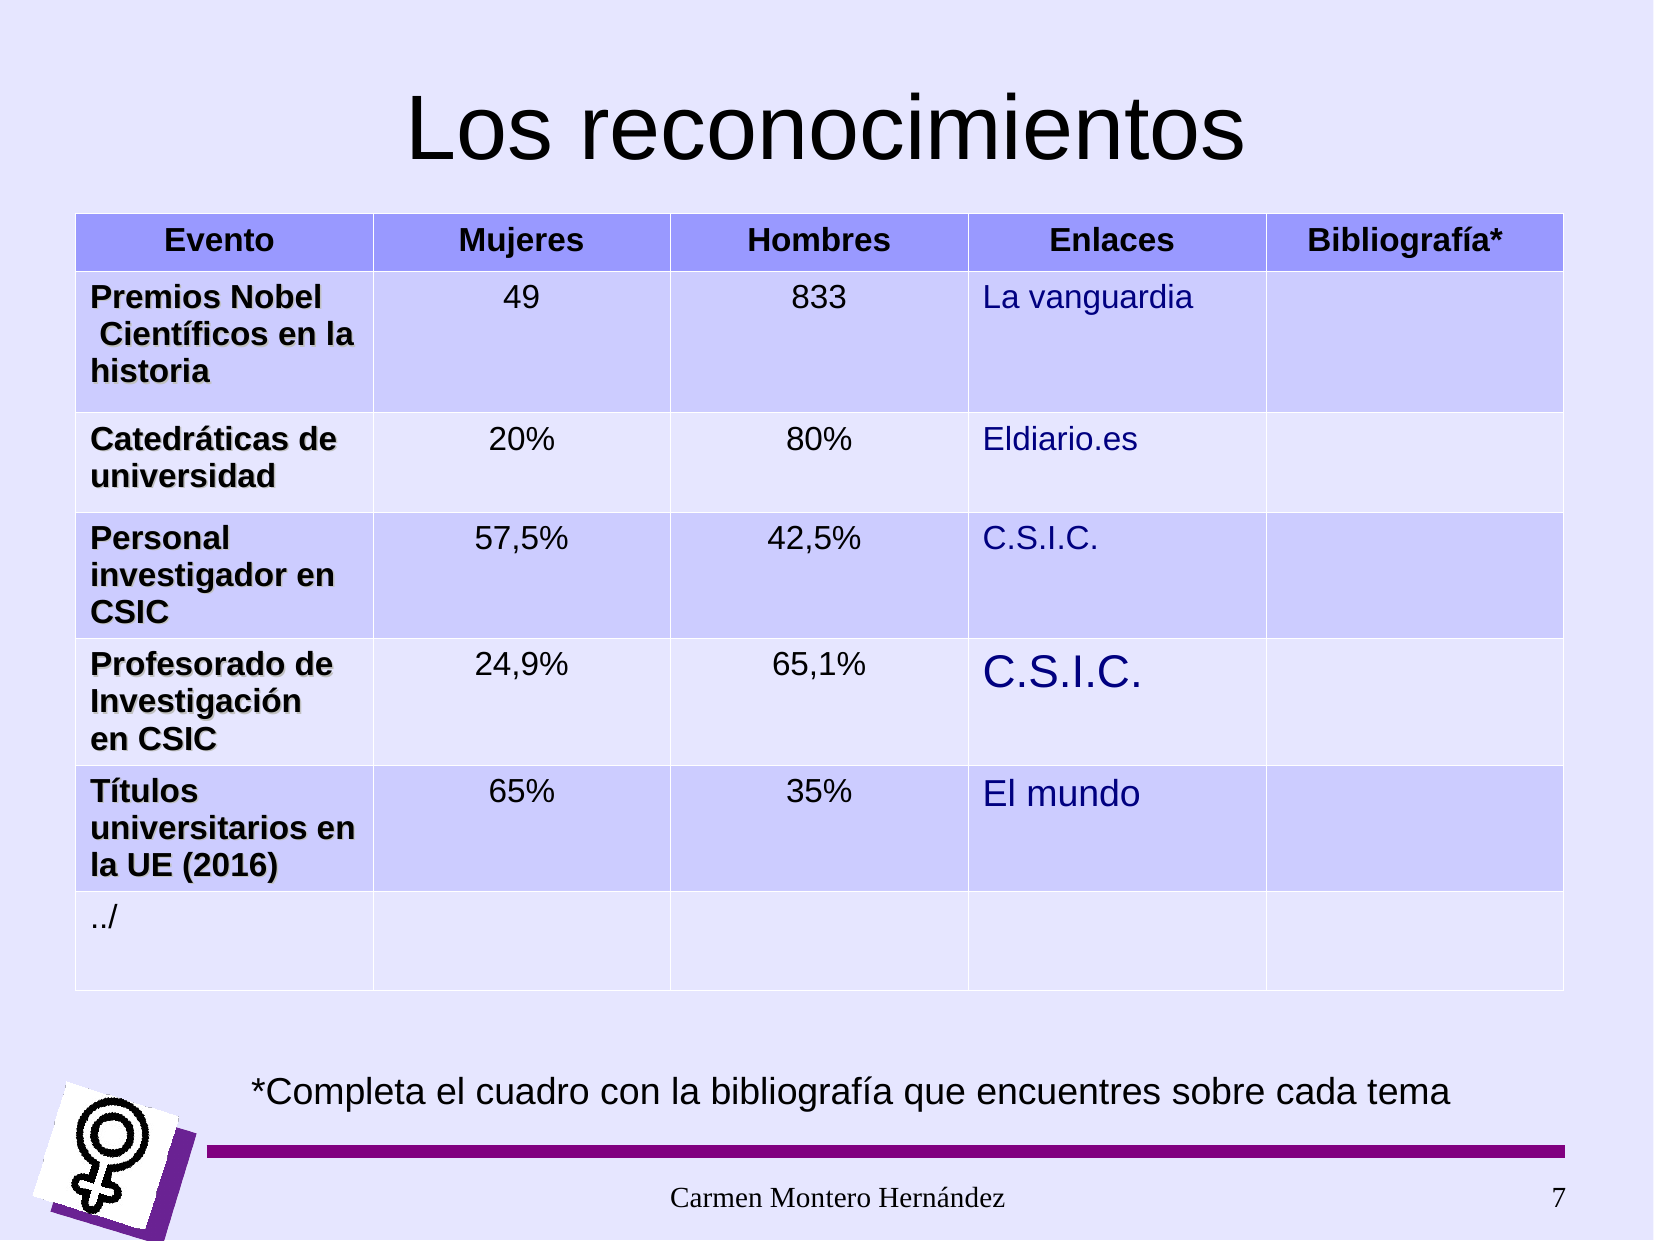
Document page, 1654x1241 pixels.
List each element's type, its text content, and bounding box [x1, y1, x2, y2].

table_cell C.S.I.C. [969, 513, 1266, 638]
table_cell [1267, 413, 1563, 512]
table_cell [671, 892, 968, 990]
table_cell 49 [374, 272, 670, 412]
table_cell [1267, 766, 1563, 891]
table_header Bibliografía* [1267, 214, 1563, 271]
text_box *Completa el cuadro con la bibliografía que encuentres sobre cada tema [236, 1062, 1478, 1162]
table_cell [1267, 639, 1563, 765]
table_cell 65,1% [671, 639, 968, 765]
table_cell Personal investigador en CSIC [76, 513, 373, 638]
table_cell El mundo [969, 766, 1266, 891]
table_header Enlaces [969, 214, 1266, 271]
table_cell [1267, 892, 1563, 990]
table_cell 65% [374, 766, 670, 891]
table_cell [969, 892, 1266, 990]
table_cell [1267, 513, 1563, 638]
table_cell ../ [76, 892, 373, 990]
table_header Mujeres [374, 214, 670, 271]
table_header Hombres [671, 214, 968, 271]
title Los reconocimientos [82, 49, 1571, 207]
table_cell C.S.I.C. [969, 639, 1266, 765]
table_cell 80% [671, 413, 968, 512]
table_cell 57,5% [374, 513, 670, 638]
table_cell La vanguardia [969, 272, 1266, 412]
table_header Evento [76, 214, 373, 271]
table_cell [374, 892, 670, 990]
table_cell [1267, 272, 1563, 412]
table_cell 20% [374, 413, 670, 512]
table_cell 24,9% [374, 639, 670, 765]
table_cell Eldiario.es [969, 413, 1266, 512]
table_cell 42,5% [671, 513, 968, 638]
table_cell 833 [671, 272, 968, 412]
table_cell Catedráticas de universidad [76, 413, 373, 512]
table_cell 35% [671, 766, 968, 891]
table_cell Premios Nobel Científicos en la historia [76, 272, 373, 412]
table_cell Títulos universitarios en la UE (2016) [76, 766, 373, 891]
picture [32, 1081, 179, 1229]
table_cell Profesorado de Investigación en CSIC [76, 639, 373, 765]
